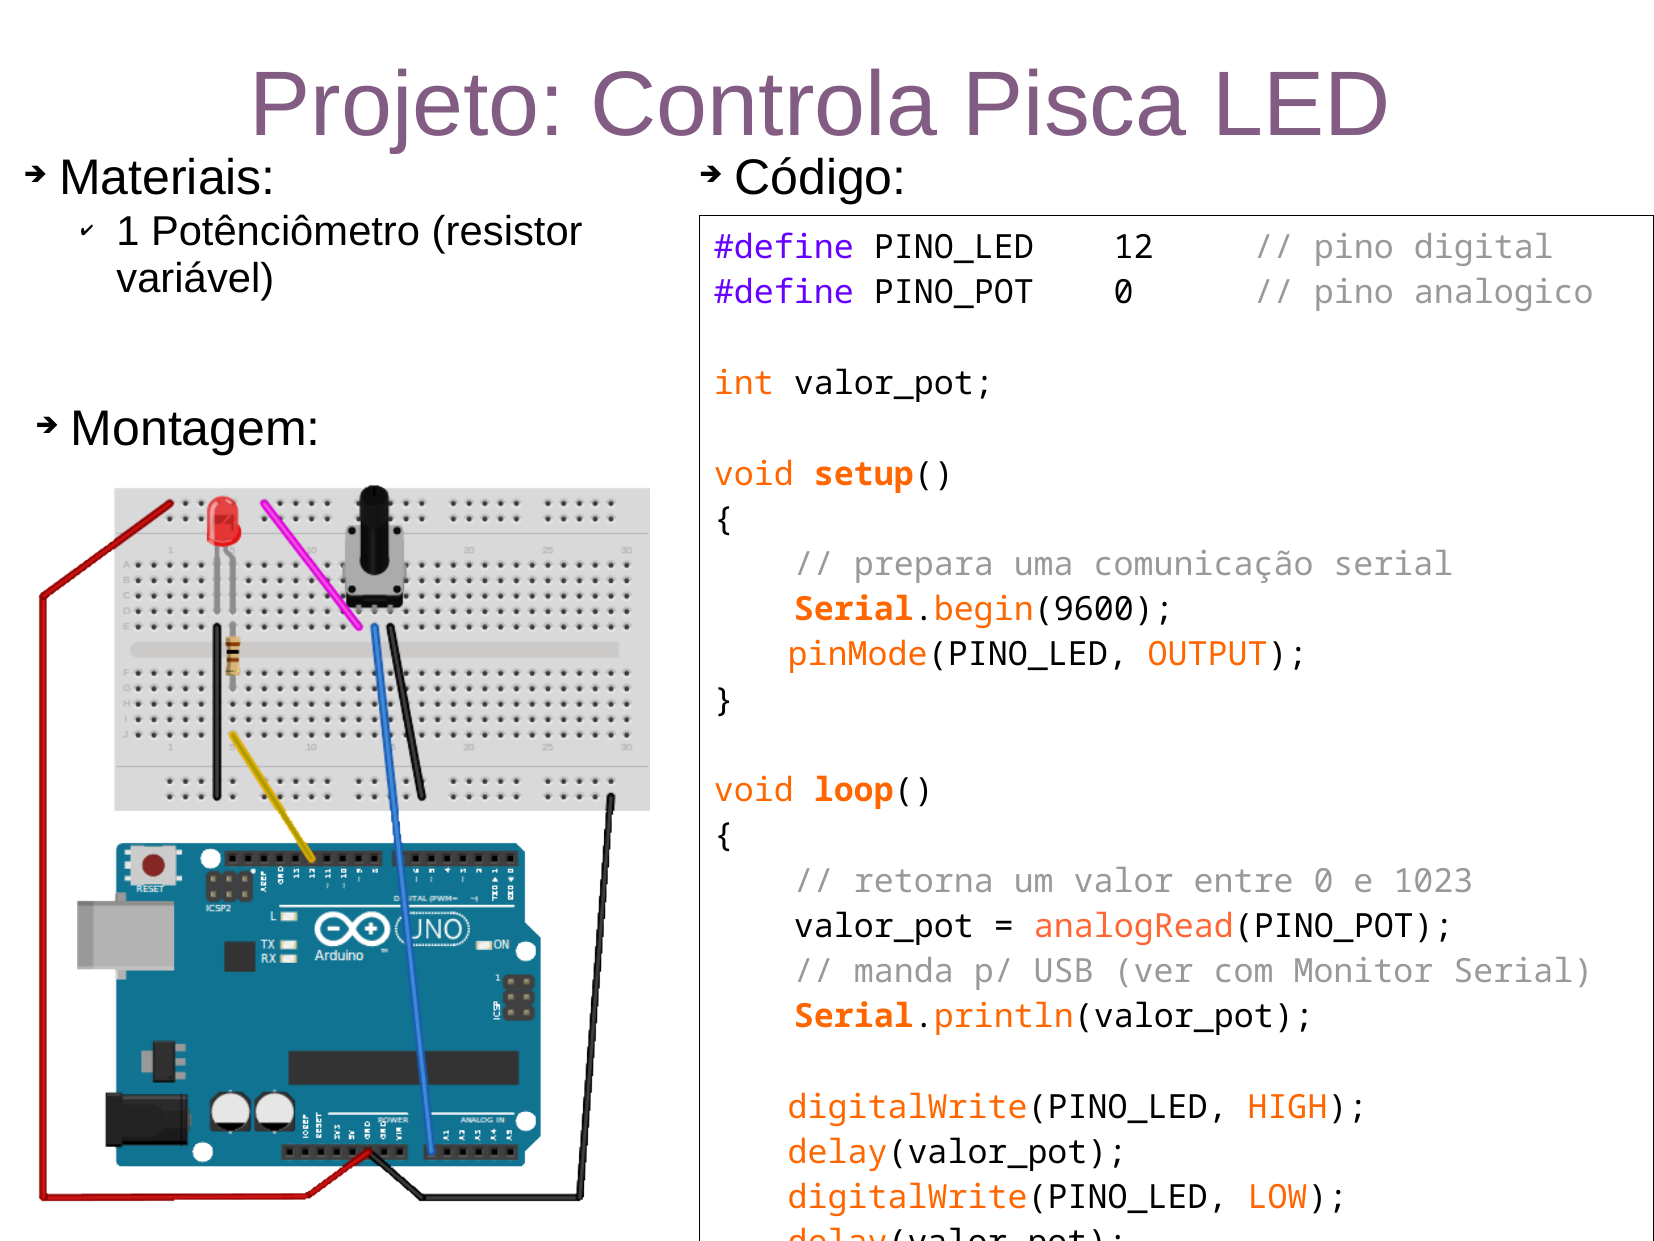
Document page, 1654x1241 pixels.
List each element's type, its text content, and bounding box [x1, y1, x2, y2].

picture [35, 484, 650, 1205]
text_box #define PINO_LED 12 // pino digital #define PINO_POT 0 // pino analogico int valor_pot; void setup() { // prepara uma comunicação serial Serial.begin(9600); pinMode(PINO_LED, OUTPUT); } void loop() { // retorna um valor entre 0 e 1023 valor_pot = analogRead(PINO_POT); // manda p/ USB (ver com Monitor Serial) Serial.println(valor_pot); digitalWrite(PINO_LED, HIGH); delay(valor_pot); digitalWrite(PINO_LED, LOW); delay(valor_pot); } [699, 215, 1654, 1241]
text_box 1 Potênciômetro (resistor variável) [66, 200, 674, 419]
title Materiais: [23, 129, 414, 225]
title Montagem: [35, 389, 426, 467]
title Código: [699, 138, 1172, 215]
title Projeto: Controla Pisca LED [76, 0, 1565, 208]
